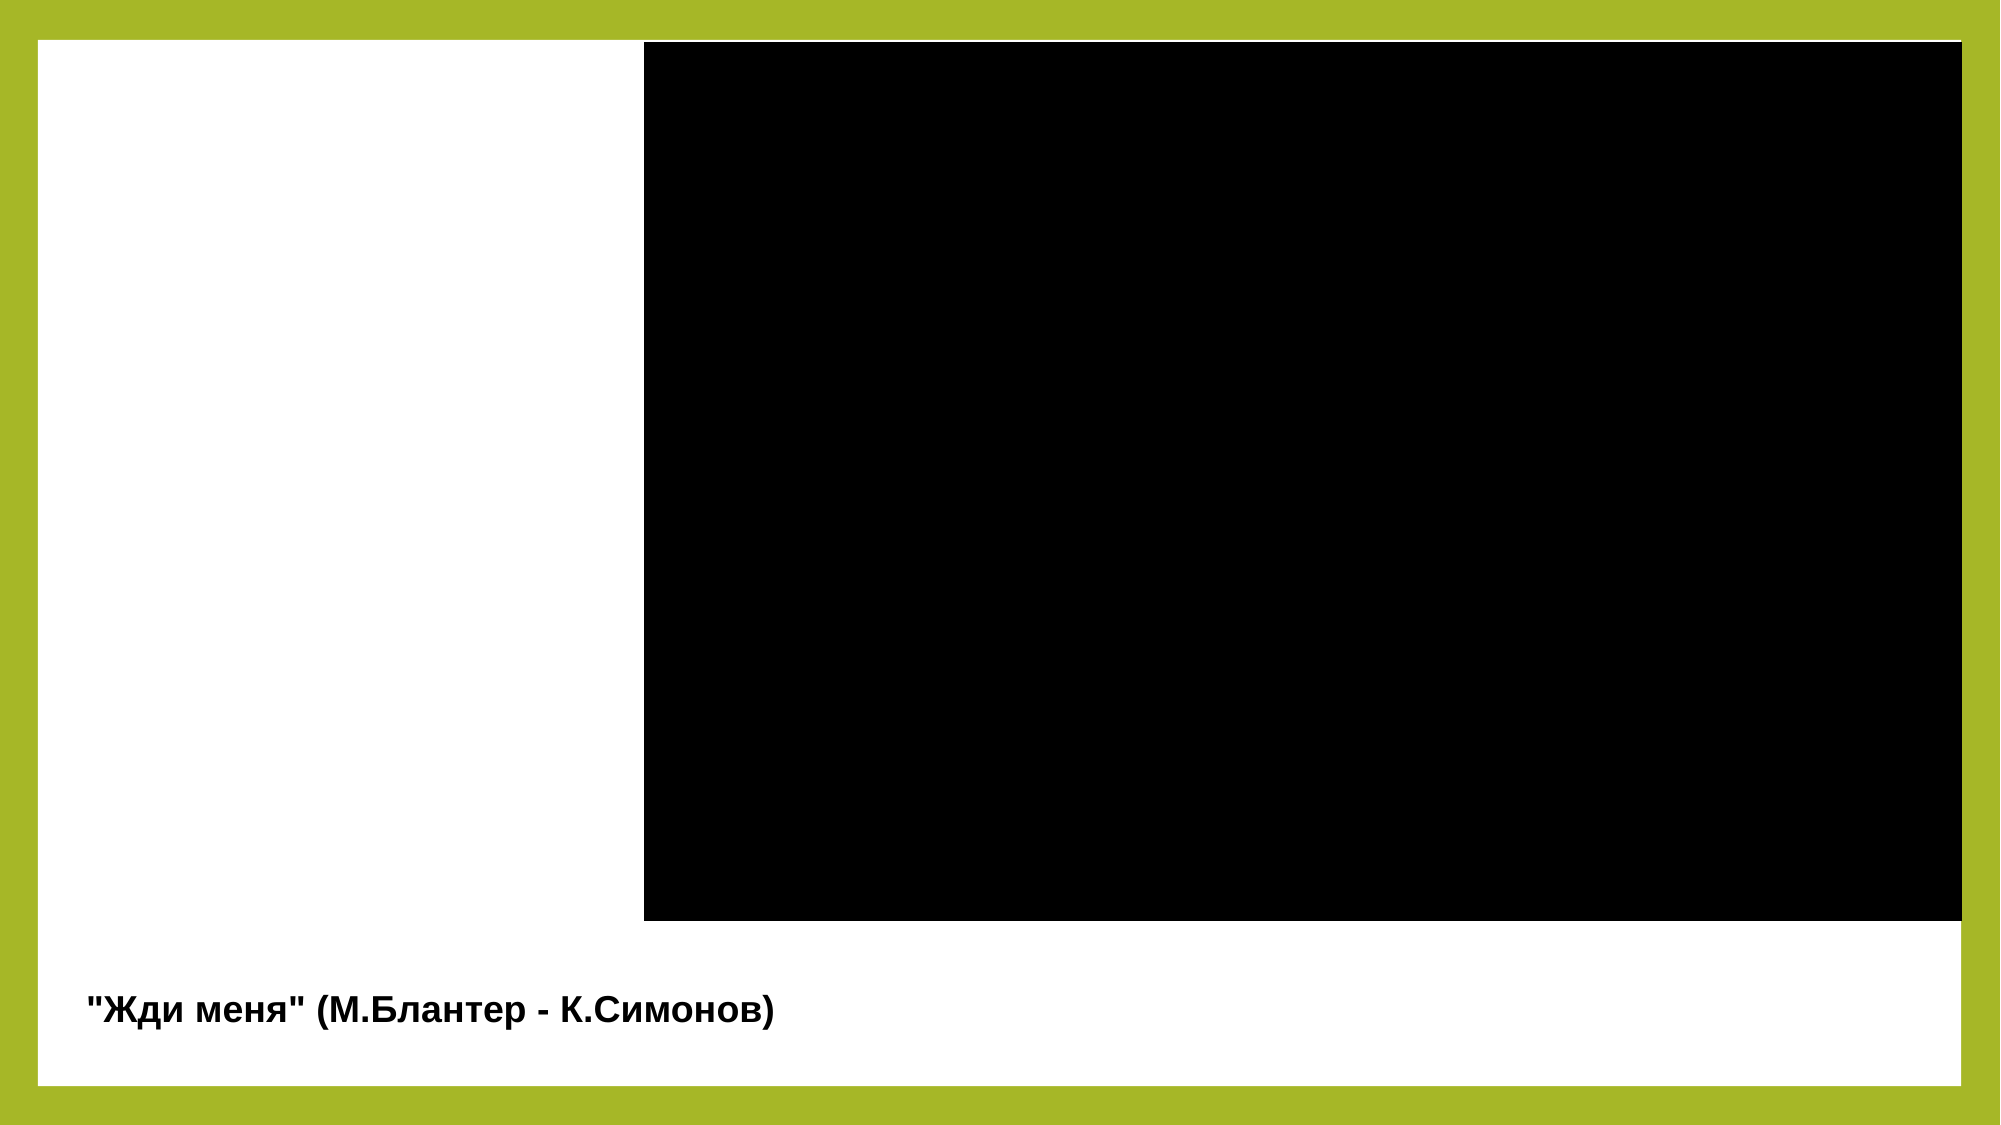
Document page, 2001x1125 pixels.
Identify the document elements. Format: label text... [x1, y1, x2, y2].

text_box "Жди меня" (М.Блантер - К.Симонов) [71, 977, 791, 1038]
picture [644, 42, 1962, 921]
